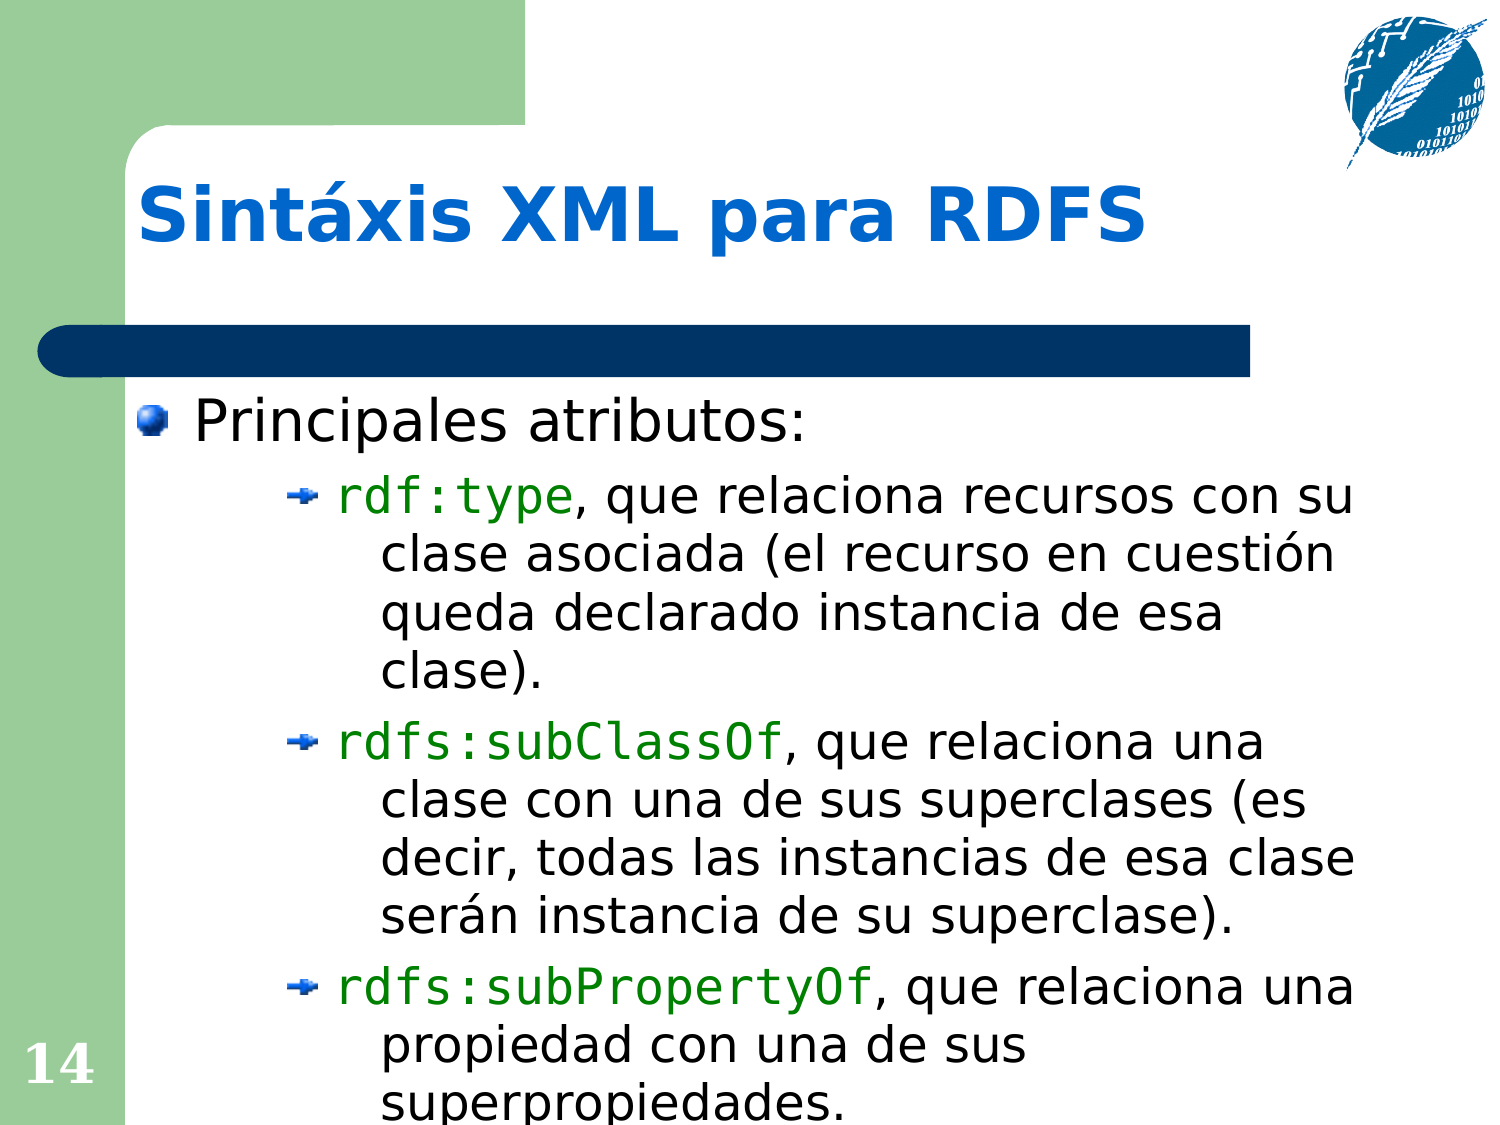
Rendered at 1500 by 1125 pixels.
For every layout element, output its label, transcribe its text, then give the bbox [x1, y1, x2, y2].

title Sintáxis XML para RDFS [136, 136, 1413, 301]
picture [1436, 127, 1450, 136]
picture [1433, 139, 1440, 147]
picture [1427, 138, 1431, 148]
picture [1416, 140, 1425, 149]
picture [1341, 15, 1487, 172]
list Principales atributos: rdf:type, que relaciona recursos con su clase asociada (el recurso en cuestión queda declarado instancia de esa clase). rdfs:subClassOf, que relaciona una clase con una de sus superclases (es decir, todas las instancias de esa clase serán instancia de su superclase). rdfs:subPropertyOf, que relaciona una propiedad con una de sus superpropiedades. [137, 387, 1400, 1100]
